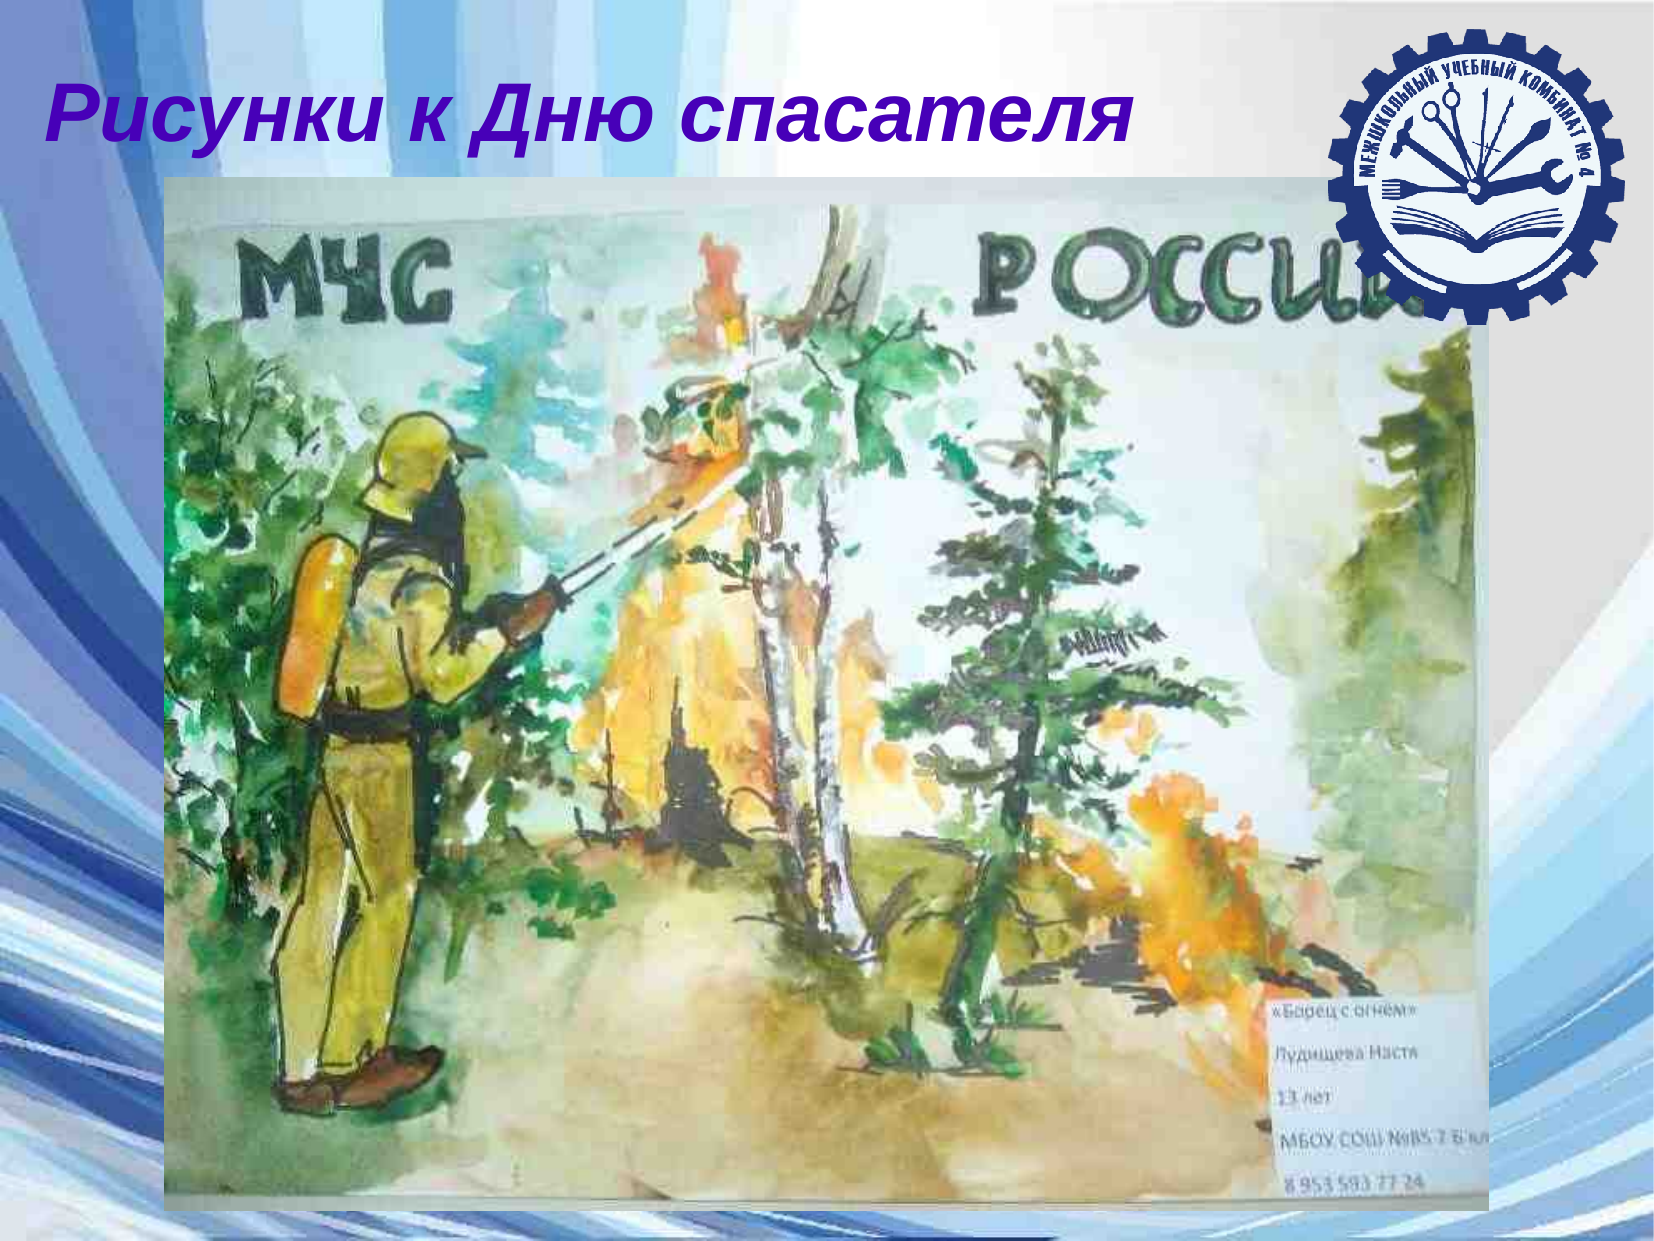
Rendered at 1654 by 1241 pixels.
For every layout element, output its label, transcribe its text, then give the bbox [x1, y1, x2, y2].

text_box Рисунки к Дню спасателя [29, 58, 1328, 167]
picture [0, 0, 1654, 1241]
